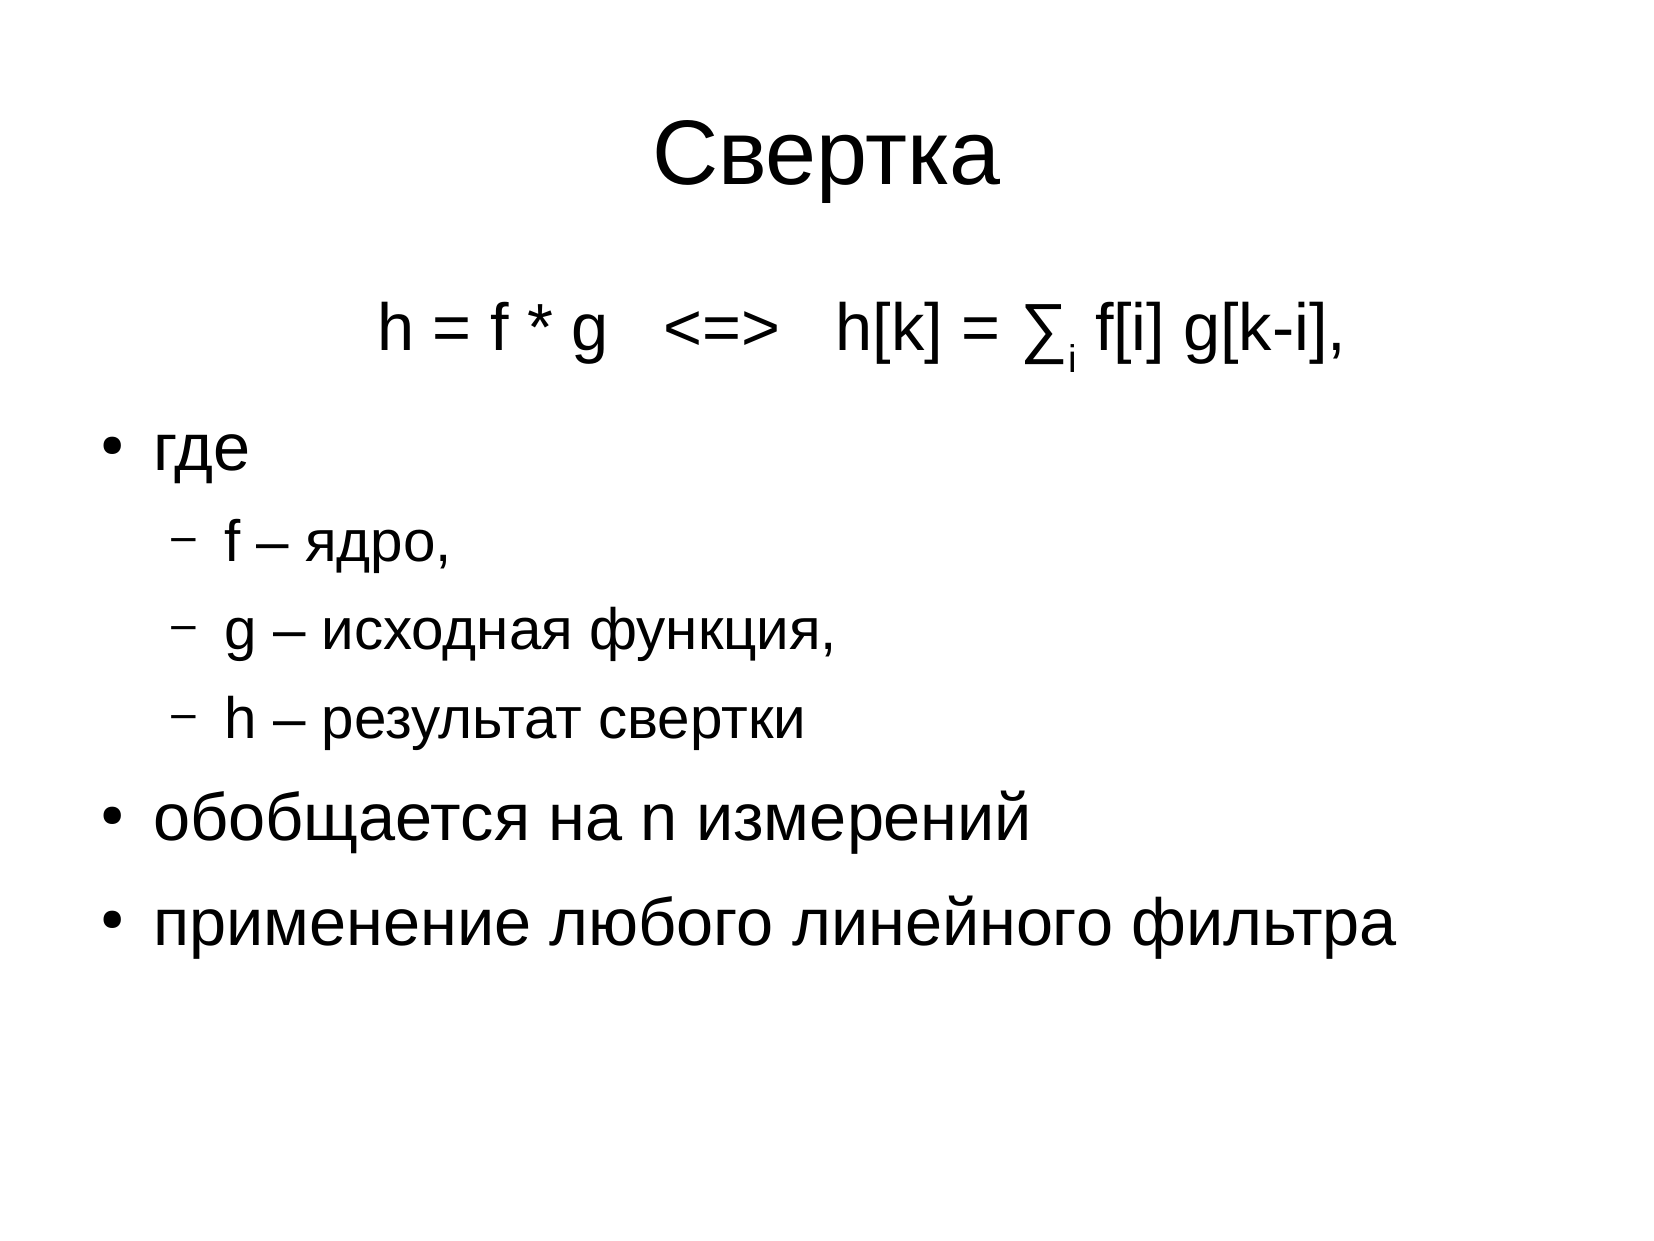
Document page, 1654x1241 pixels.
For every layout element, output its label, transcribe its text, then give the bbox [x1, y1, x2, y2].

list h = f * g <=> h[k] = ∑i f[i] g[k-i], где f – ядро, g – исходная функция, h – результат свертки обобщается на n измерений применение любого линейного фильтра [82, 290, 1571, 1010]
title Свертка [82, 49, 1571, 257]
